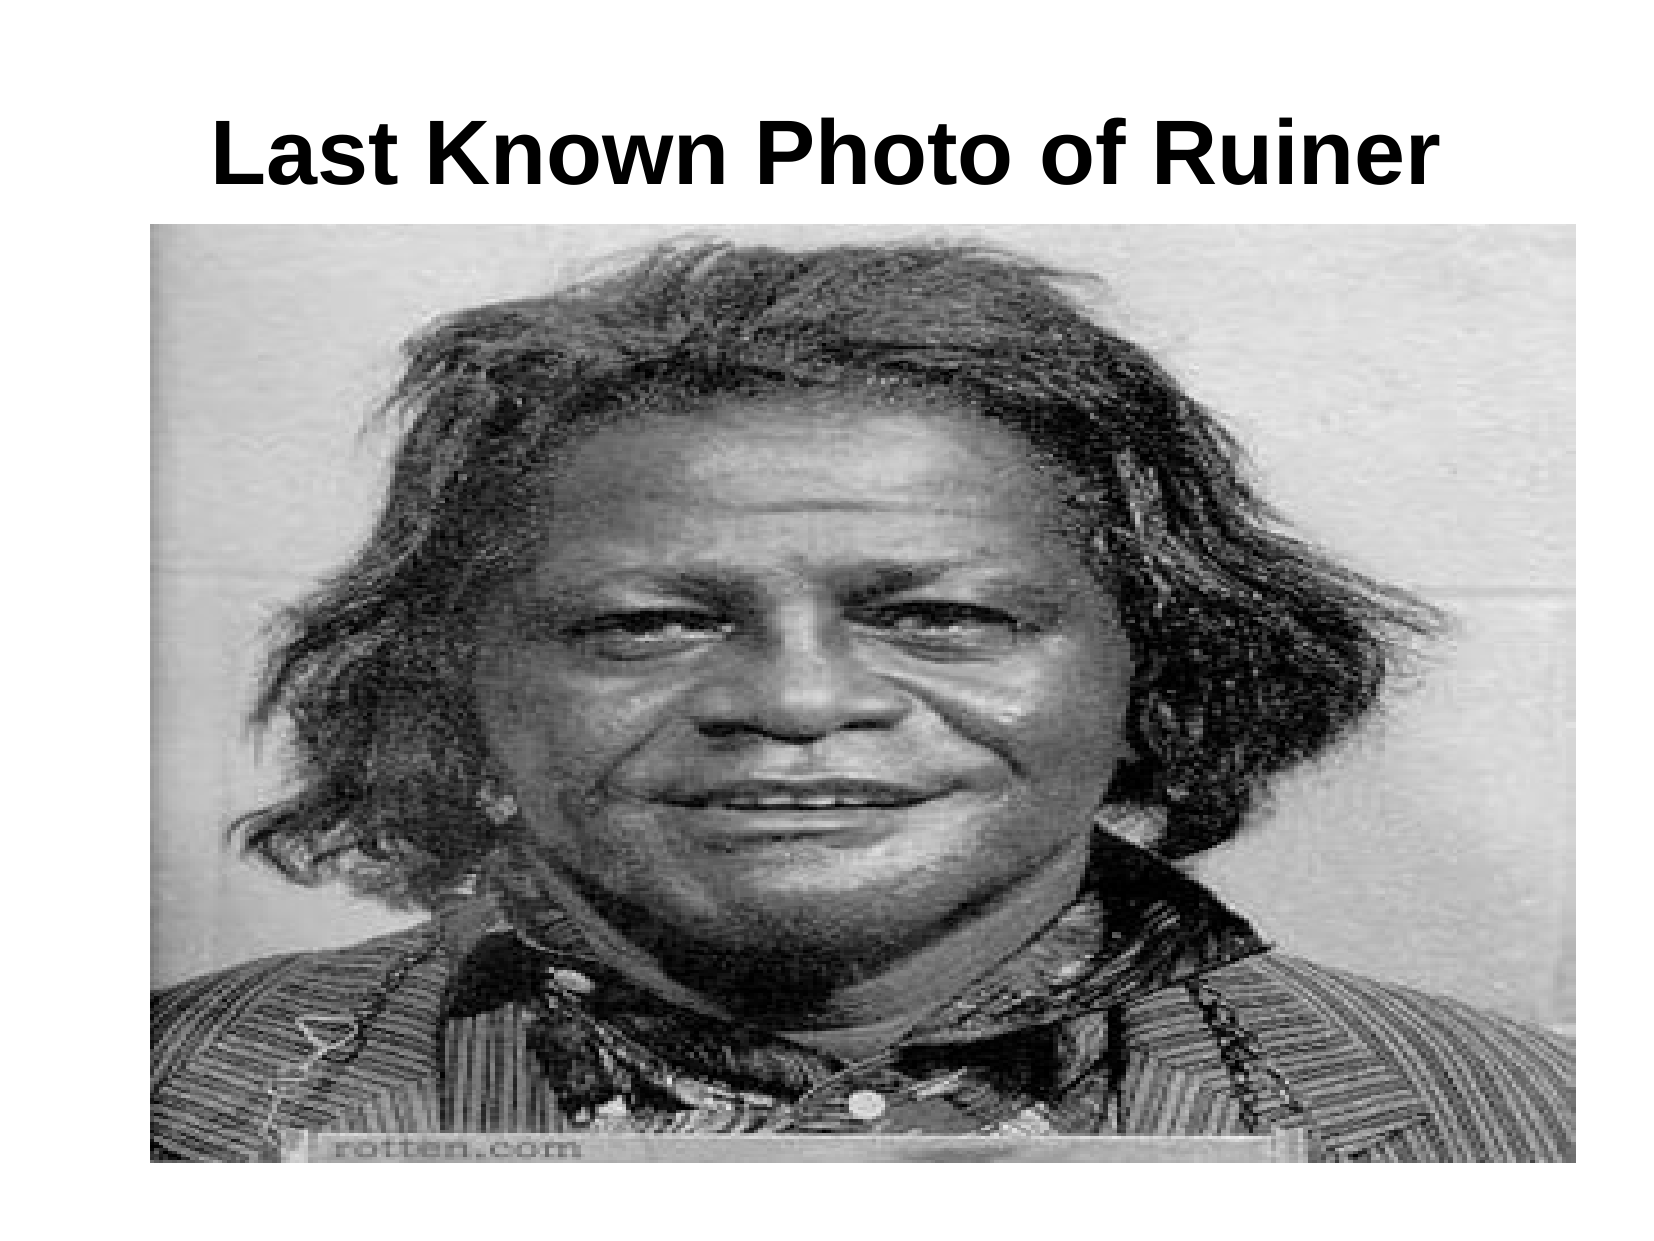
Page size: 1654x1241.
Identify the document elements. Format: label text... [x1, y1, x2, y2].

title Last Known Photo of Ruiner [82, 49, 1571, 257]
picture [150, 224, 1576, 1163]
